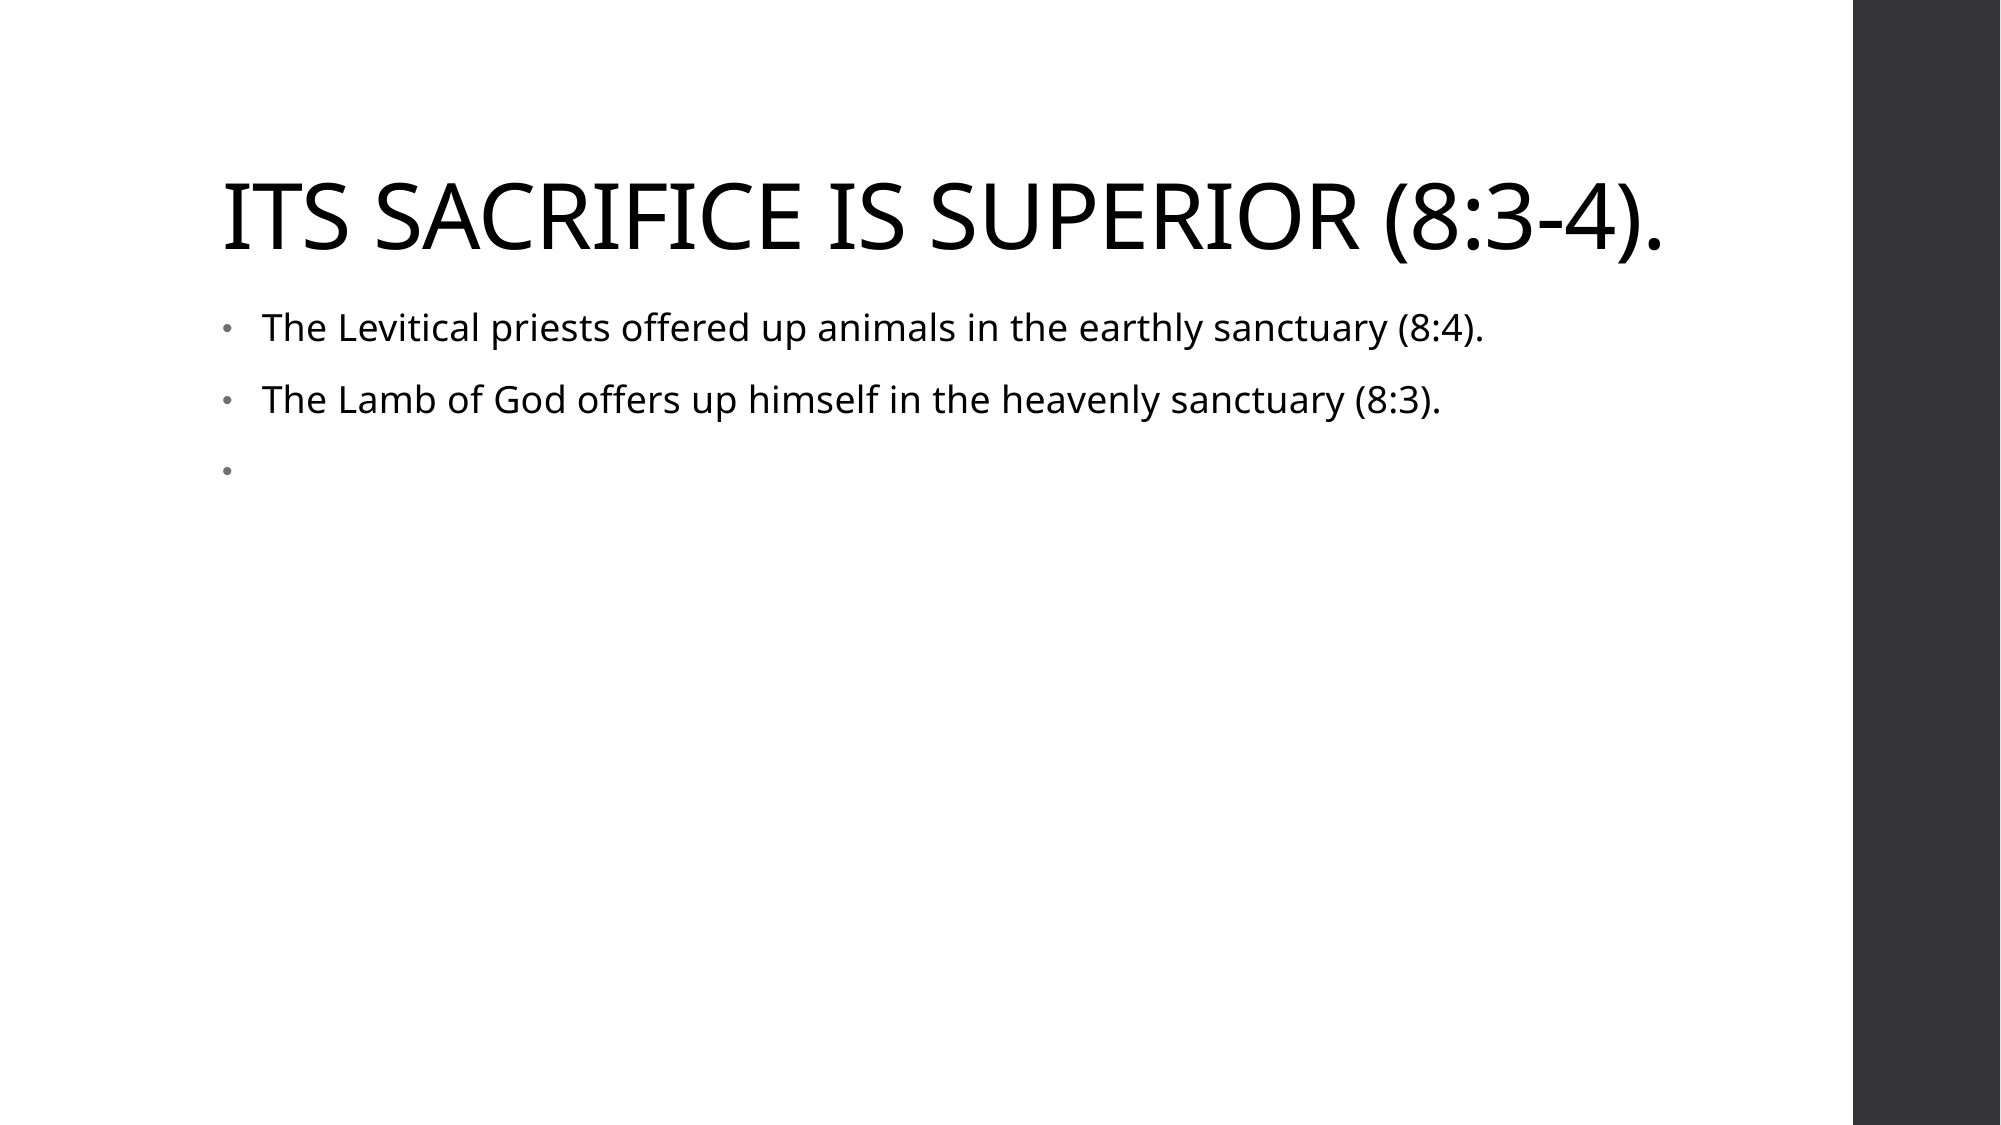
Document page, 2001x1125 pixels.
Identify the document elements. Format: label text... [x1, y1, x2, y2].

title ITS SACRIFICE IS SUPERIOR (8:3-4). [206, 60, 1797, 278]
list The Levitical priests offered up animals in the earthly sanctuary (8:4). The Lamb of God offers up himself in the heavenly sanctuary (8:3). [206, 299, 1617, 1014]
